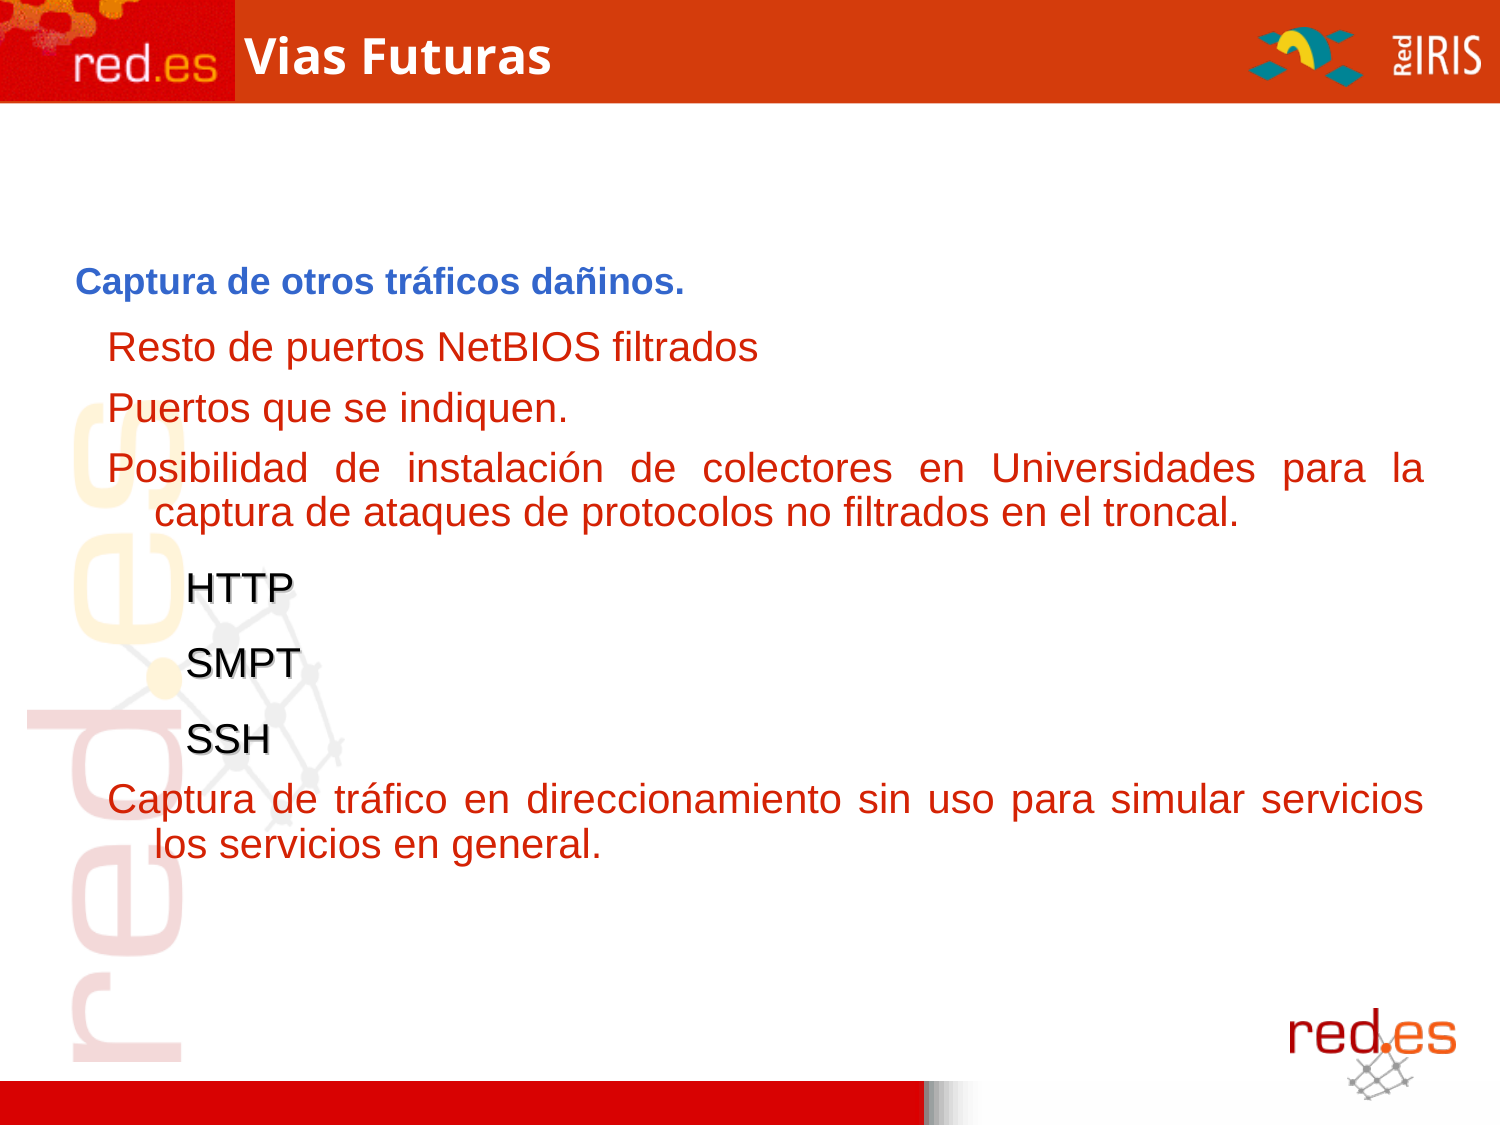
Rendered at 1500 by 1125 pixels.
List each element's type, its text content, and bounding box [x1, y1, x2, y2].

picture [1412, 27, 1481, 87]
title Vias Futuras [244, 0, 1412, 121]
list Captura de otros tráficos dañinos. Resto de puertos NetBIOS filtrados Puertos que se indiquen. Posibilidad de instalación de colectores en Universidades para la captura de ataques de protocolos no filtrados en el troncal. HTTP SMPT SSH Captura de tráfico en direccionamiento sin uso para simular servicios los servicios en general. [75, 262, 1426, 1006]
picture [0, 1008, 1500, 1125]
picture [27, 400, 345, 1062]
picture [0, 0, 235, 101]
